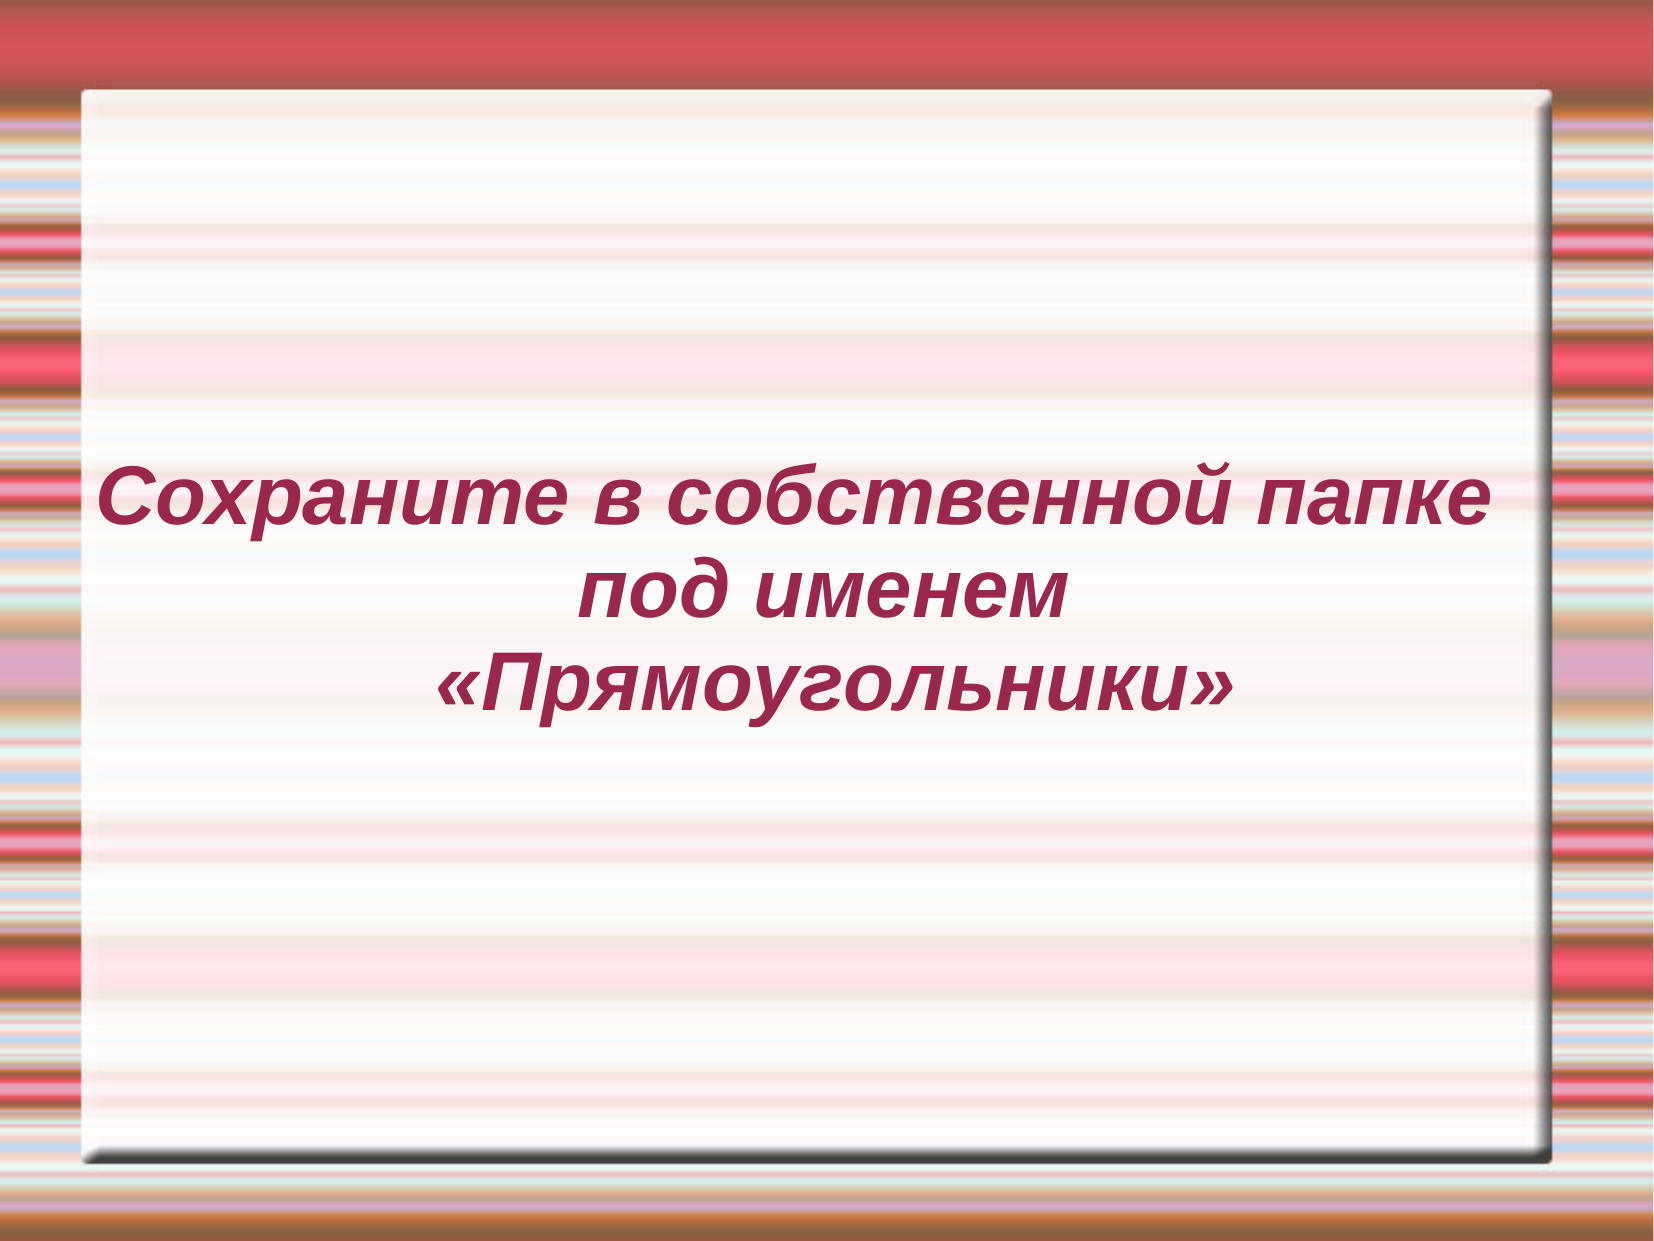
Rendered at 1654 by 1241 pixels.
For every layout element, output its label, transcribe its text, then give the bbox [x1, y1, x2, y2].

picture [0, 0, 1654, 1241]
title Сохраните в собственной папке под именем «Прямоугольники» [88, 442, 1501, 735]
